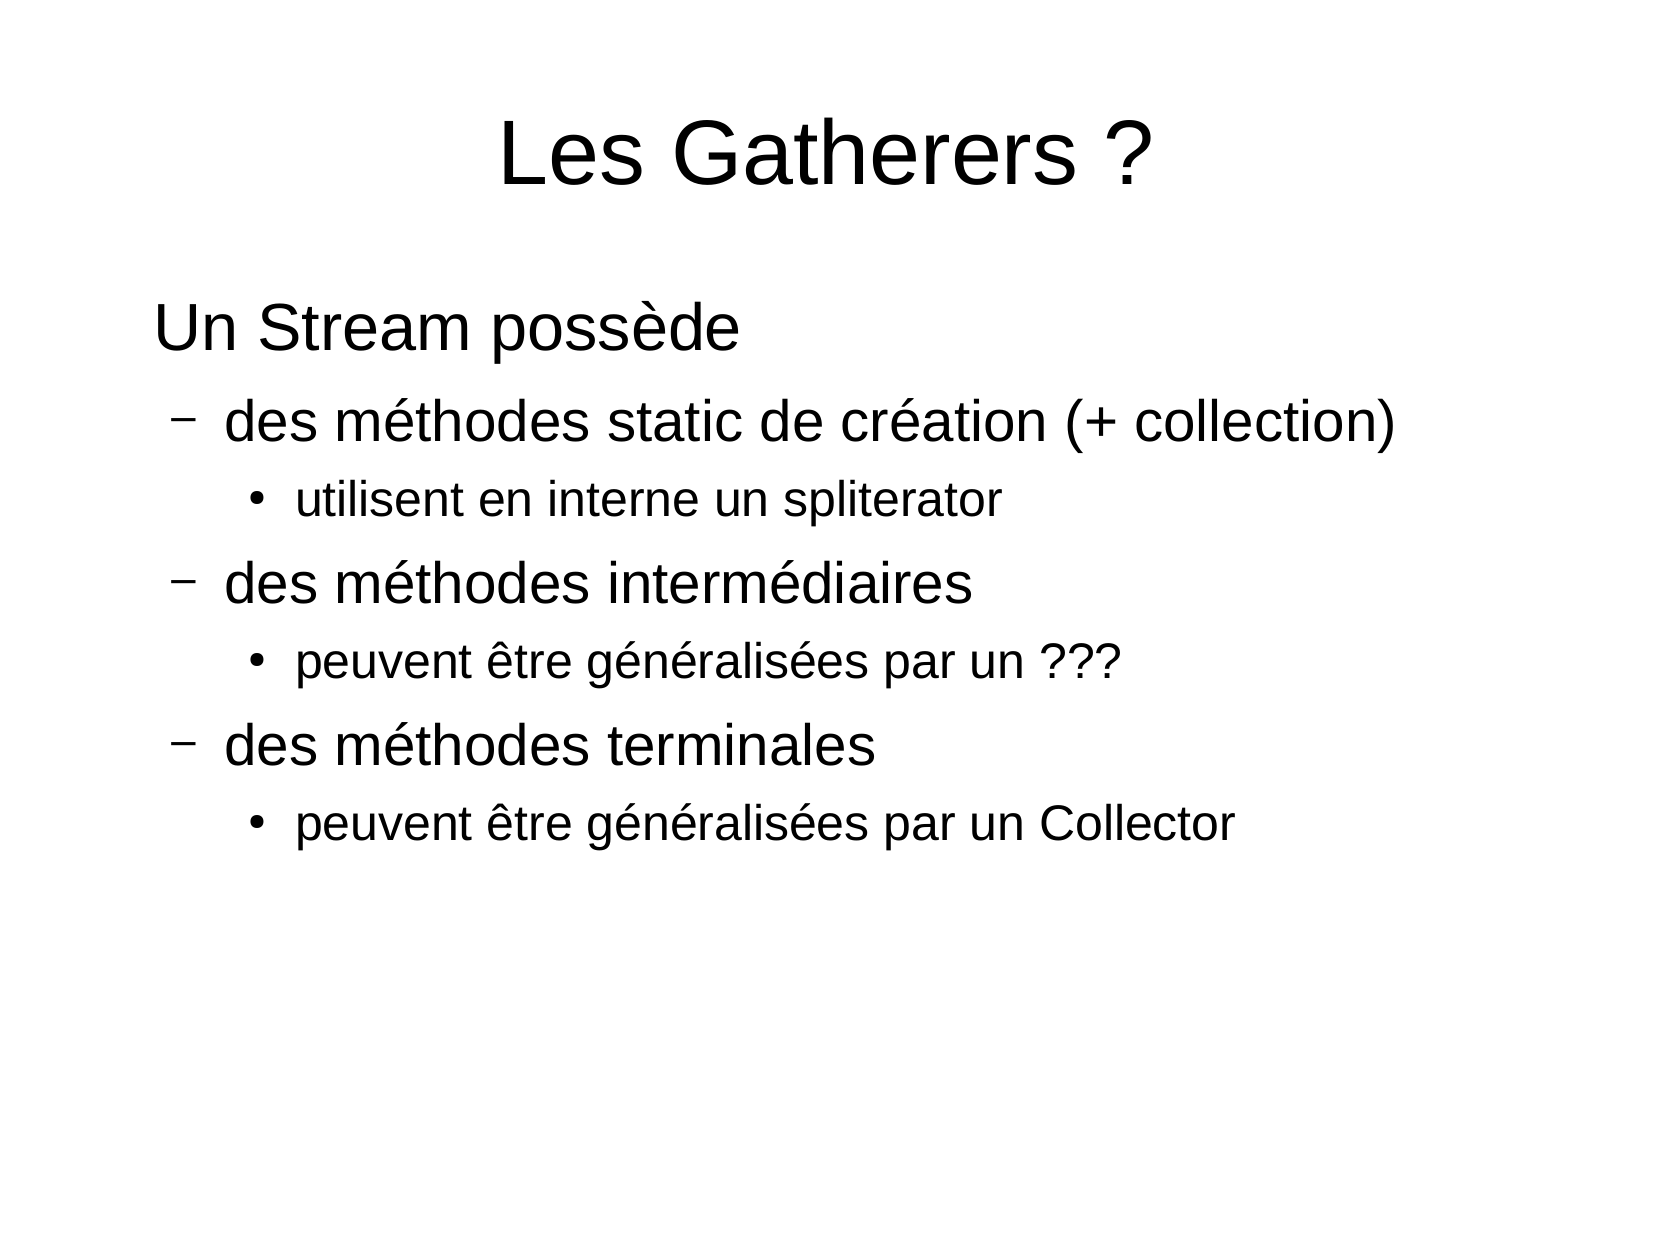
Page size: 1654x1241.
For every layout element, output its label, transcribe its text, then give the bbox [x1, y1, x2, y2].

title Les Gatherers ? [82, 49, 1571, 257]
list Un Stream possède des méthodes static de création (+ collection) utilisent en interne un spliterator des méthodes intermédiaires peuvent être généralisées par un ??? des méthodes terminales peuvent être généralisées par un Collector [82, 290, 1571, 1171]
